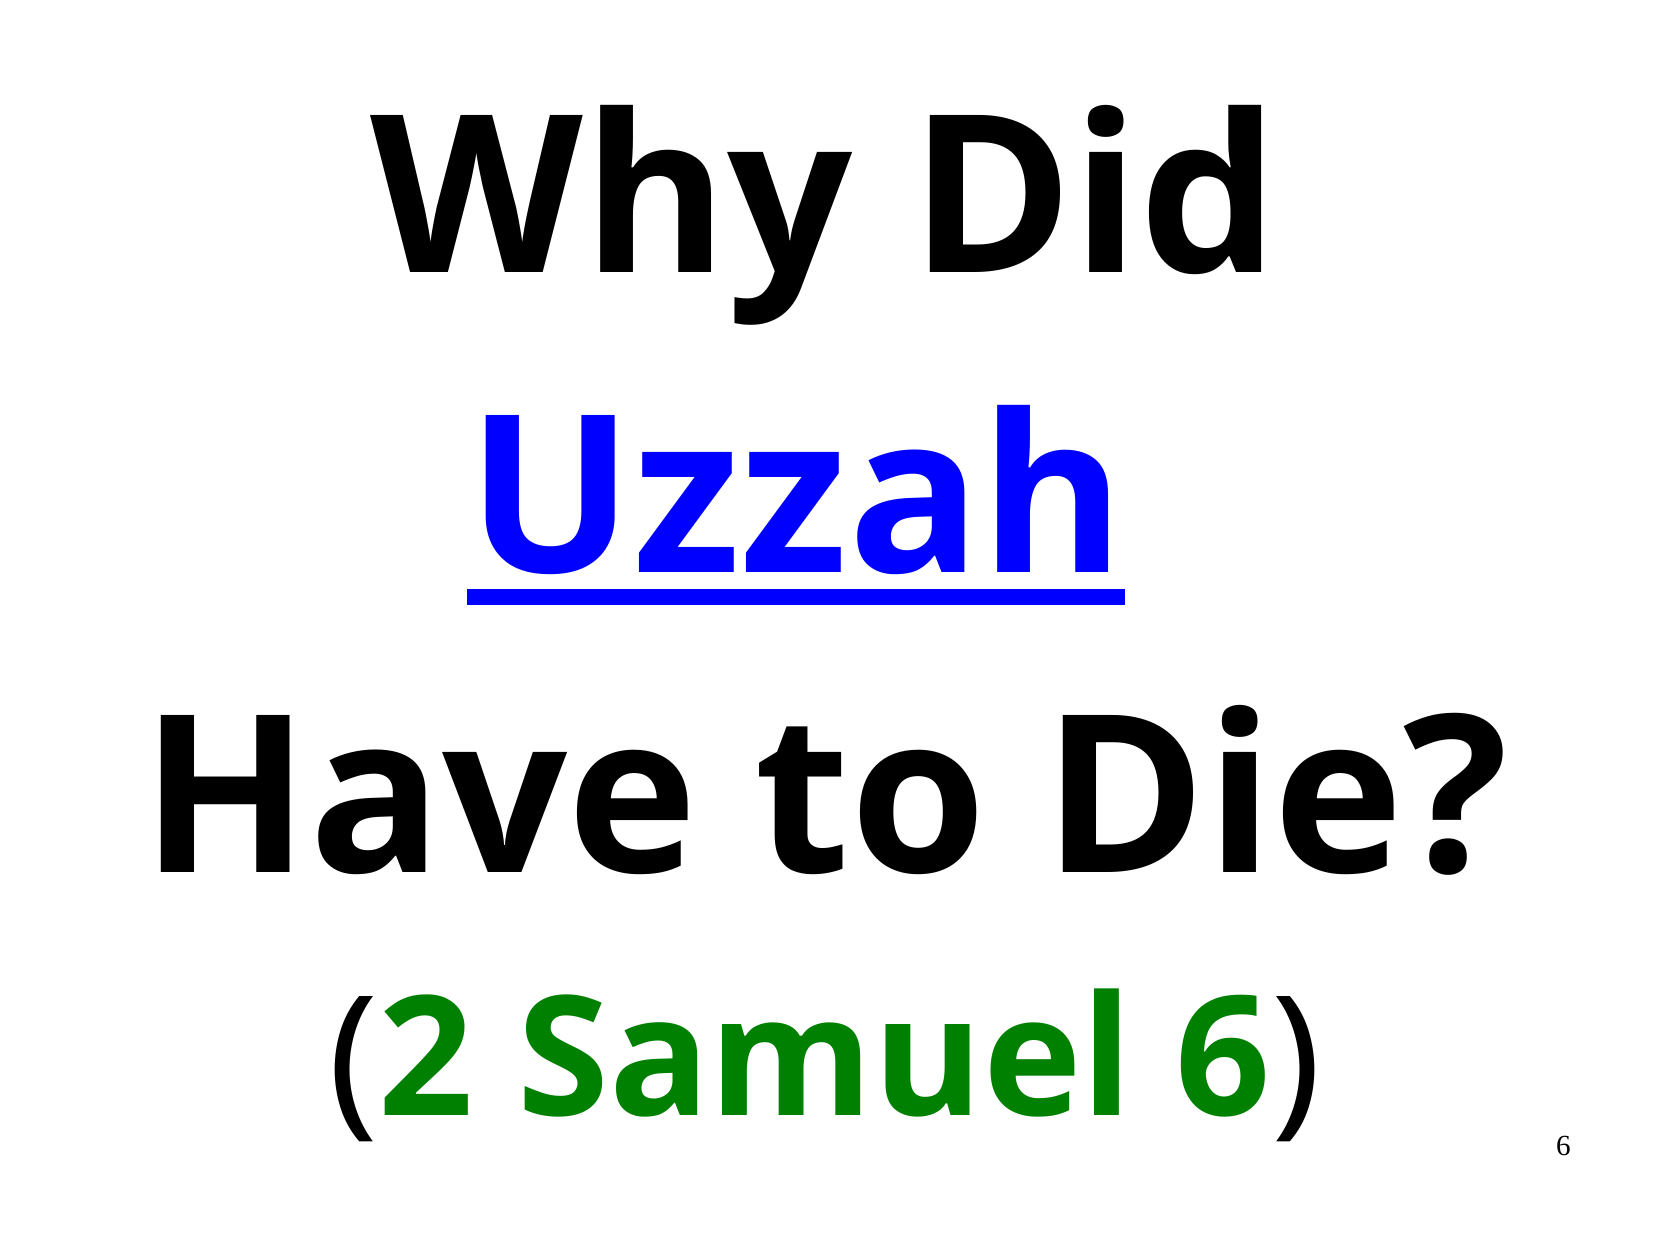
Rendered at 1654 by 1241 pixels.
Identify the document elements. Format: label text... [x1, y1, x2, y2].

list Why Did Uzzah Have to Die? (2 Samuel 6) [37, 37, 1613, 1201]
